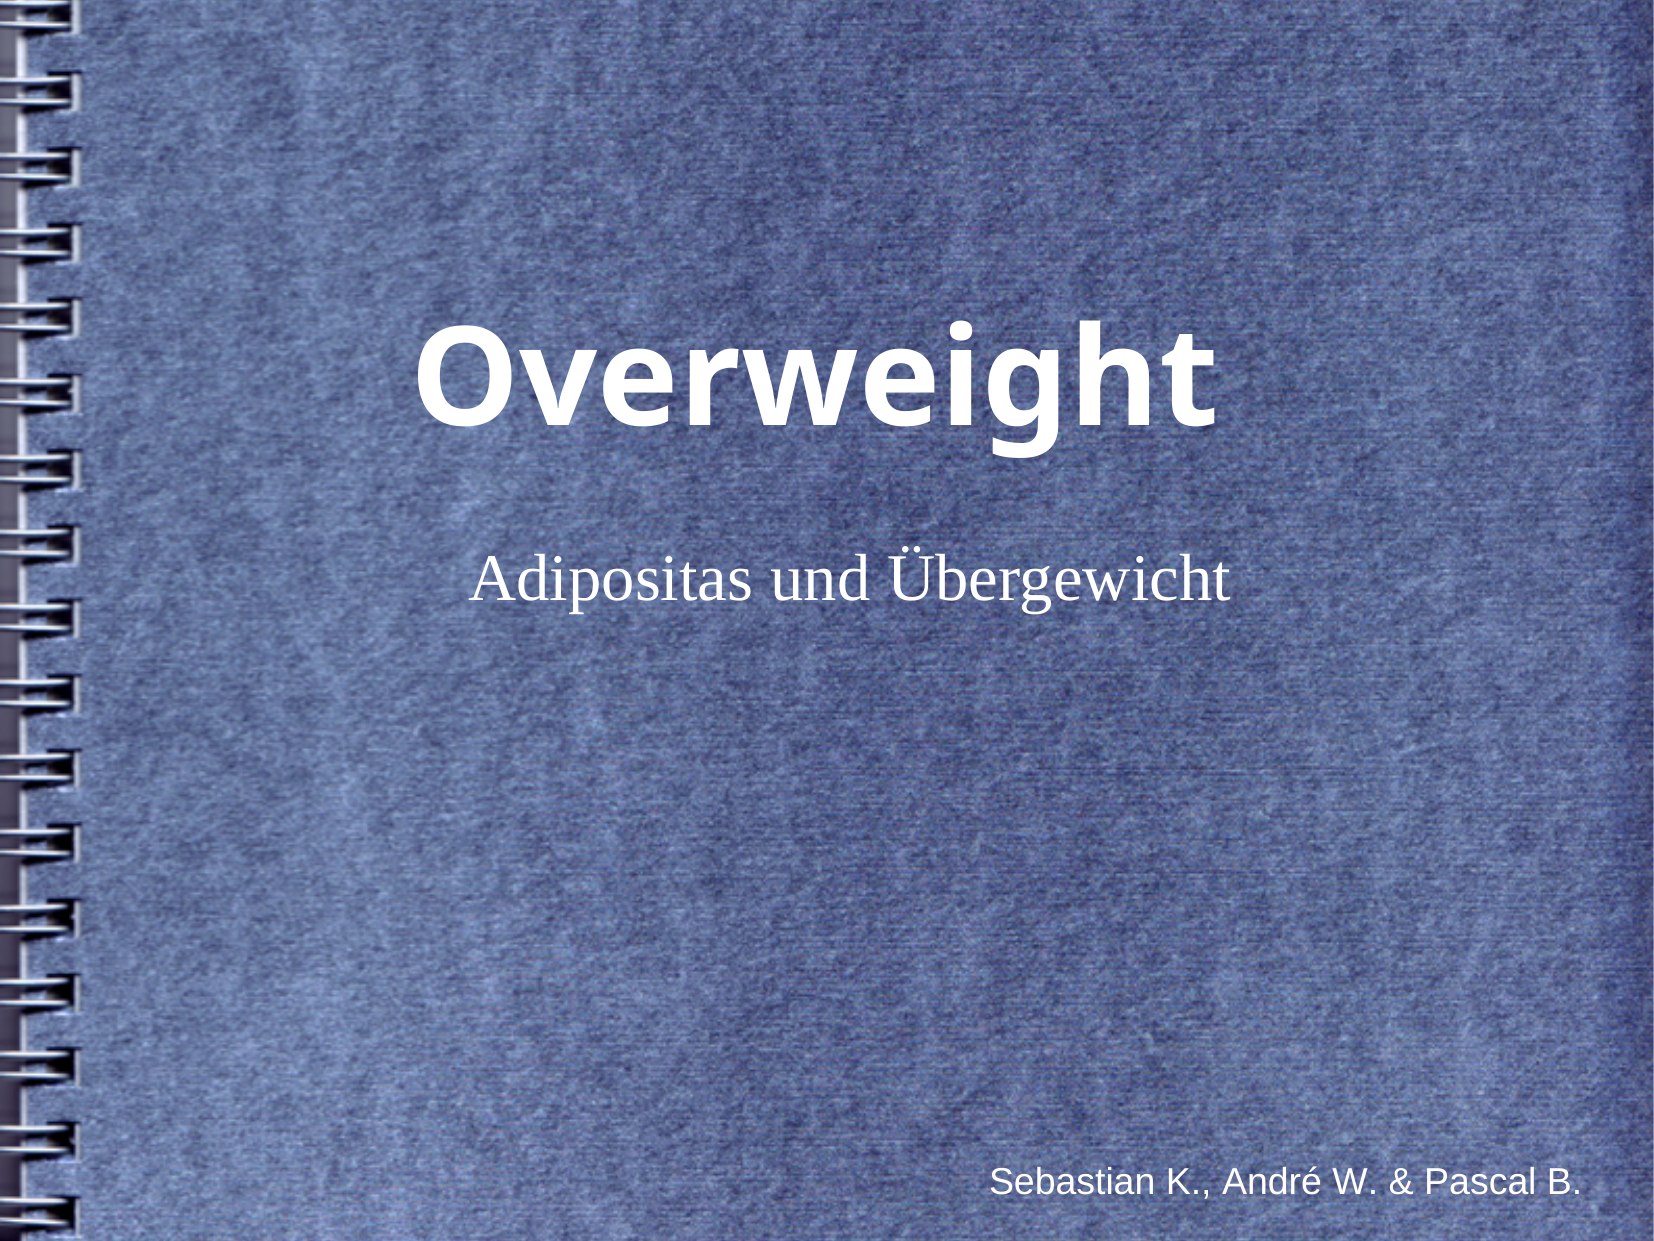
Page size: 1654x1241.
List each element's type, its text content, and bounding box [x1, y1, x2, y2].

subtitle Adipositas und Übergewicht [106, 442, 1595, 709]
picture [0, 0, 1654, 1241]
title Overweight [88, 265, 1577, 473]
text_box Sebastian K., André W. & Pascal B. [974, 1151, 1625, 1209]
